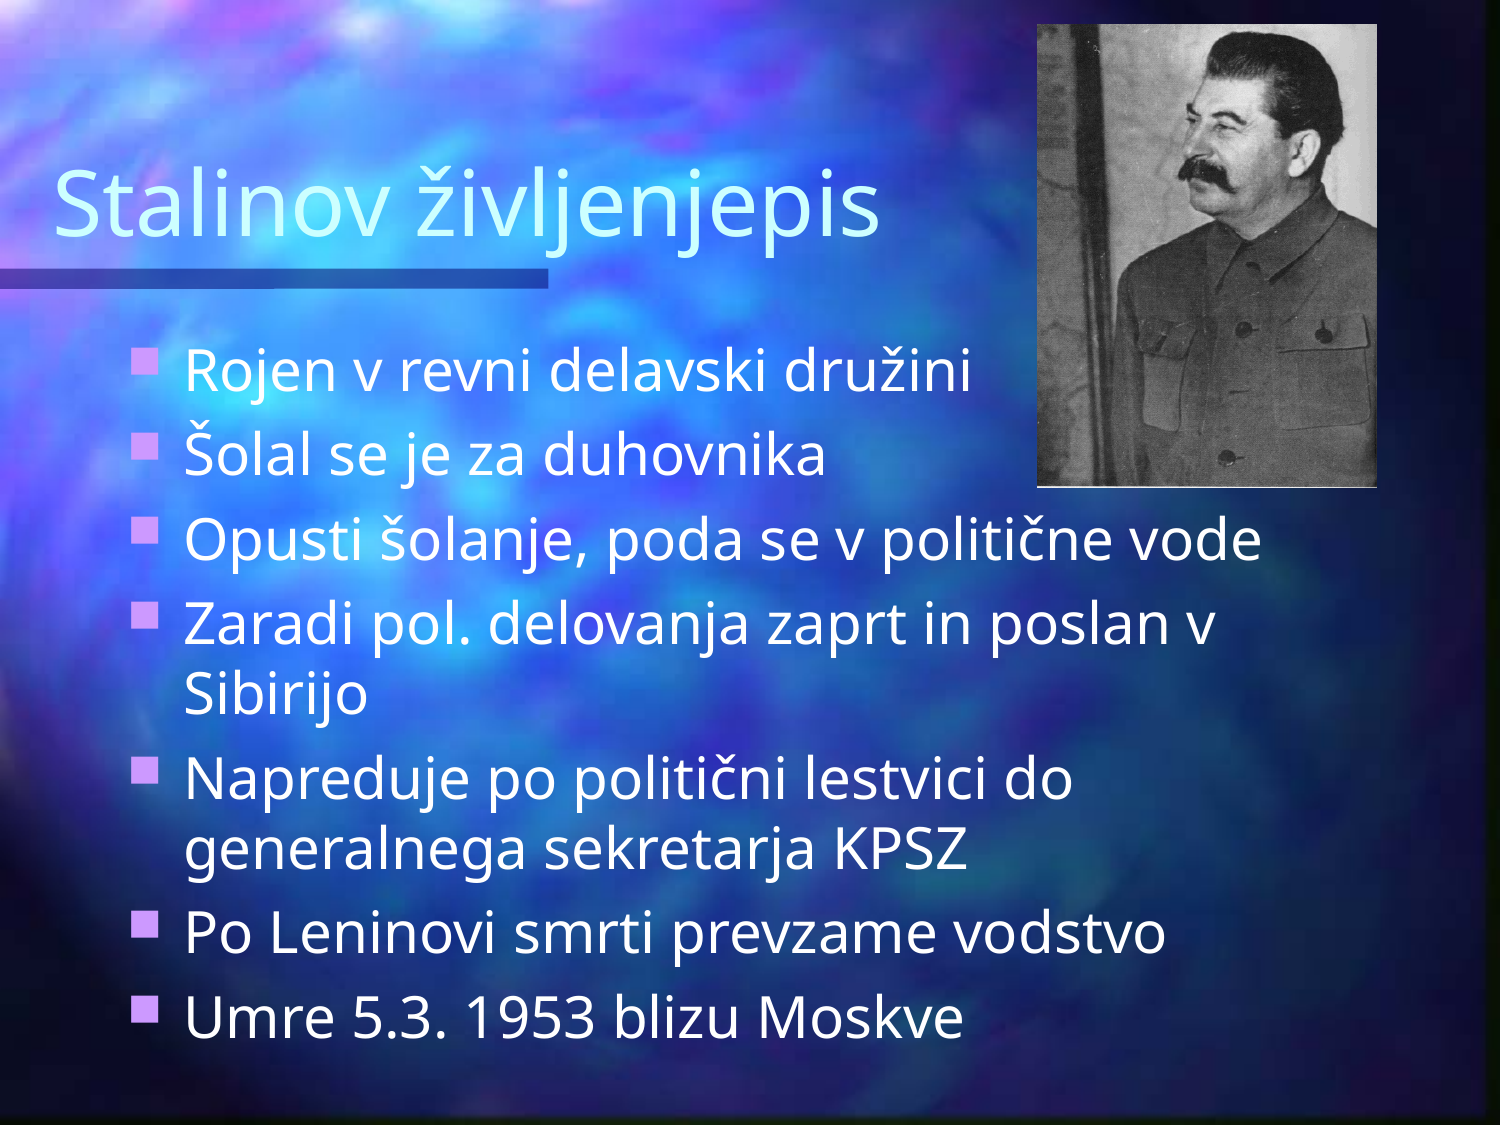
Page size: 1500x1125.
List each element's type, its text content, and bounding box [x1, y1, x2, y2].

title Stalinov življenjepis [37, 75, 1037, 263]
picture [0, 0, 1500, 1125]
list Rojen v revni delavski družini Šolal se je za duhovnika Opusti šolanje, poda se v politične vode Zaradi pol. delovanja zaprt in poslan v Sibirijo Napreduje po politični lestvici do generalnega sekretarja KPSZ Po Leninovi smrti prevzame vodstvo Umre 5.3. 1953 blizu Moskve [112, 324, 1388, 1000]
